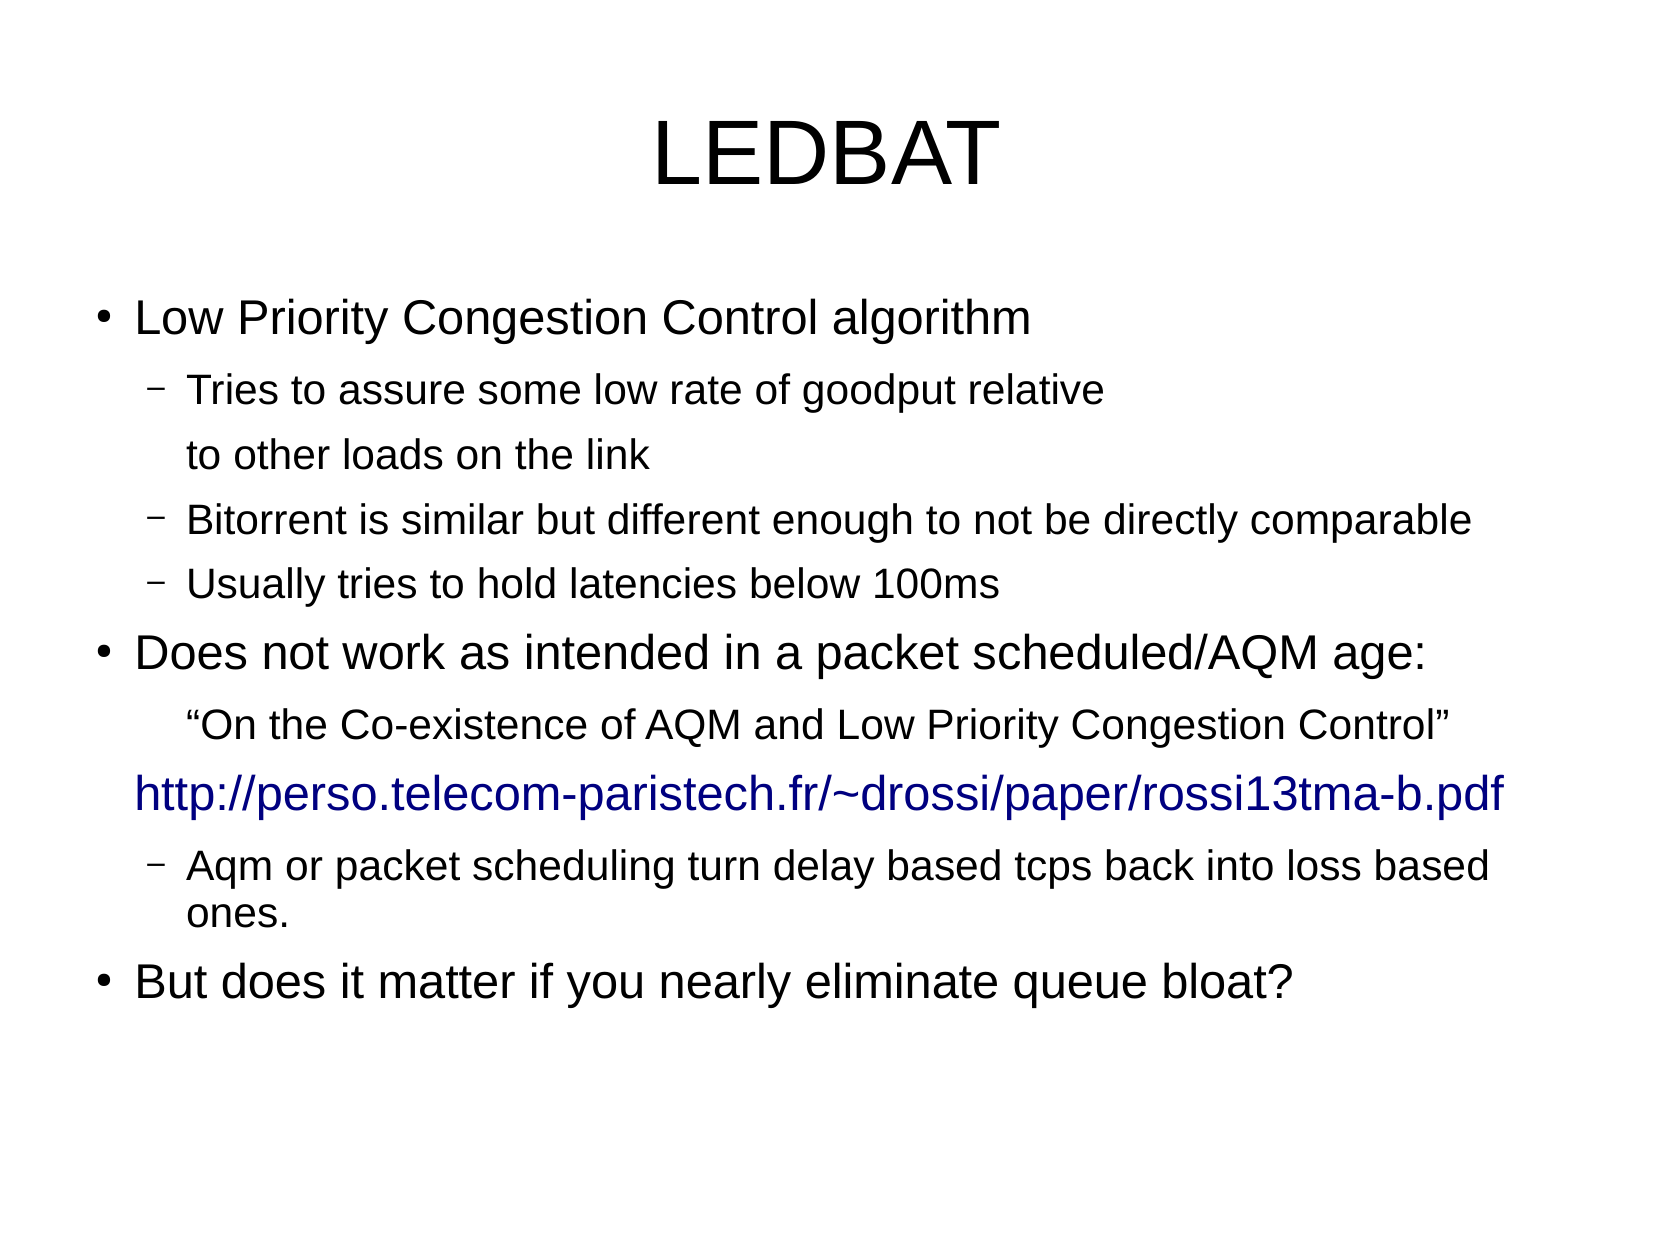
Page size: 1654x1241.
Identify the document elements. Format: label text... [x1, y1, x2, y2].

list Low Priority Congestion Control algorithm Tries to assure some low rate of goodput relative to other loads on the link Bitorrent is similar but different enough to not be directly comparable Usually tries to hold latencies below 100ms Does not work as intended in a packet scheduled/AQM age: “On the Co-existence of AQM and Low Priority Congestion Control” http://perso.telecom-paristech.fr/~drossi/paper/rossi13tma-b.pdf Aqm or packet scheduling turn delay based tcps back into loss based ones. But does it matter if you nearly eliminate queue bloat? [82, 290, 1571, 1010]
title LEDBAT [82, 49, 1571, 257]
